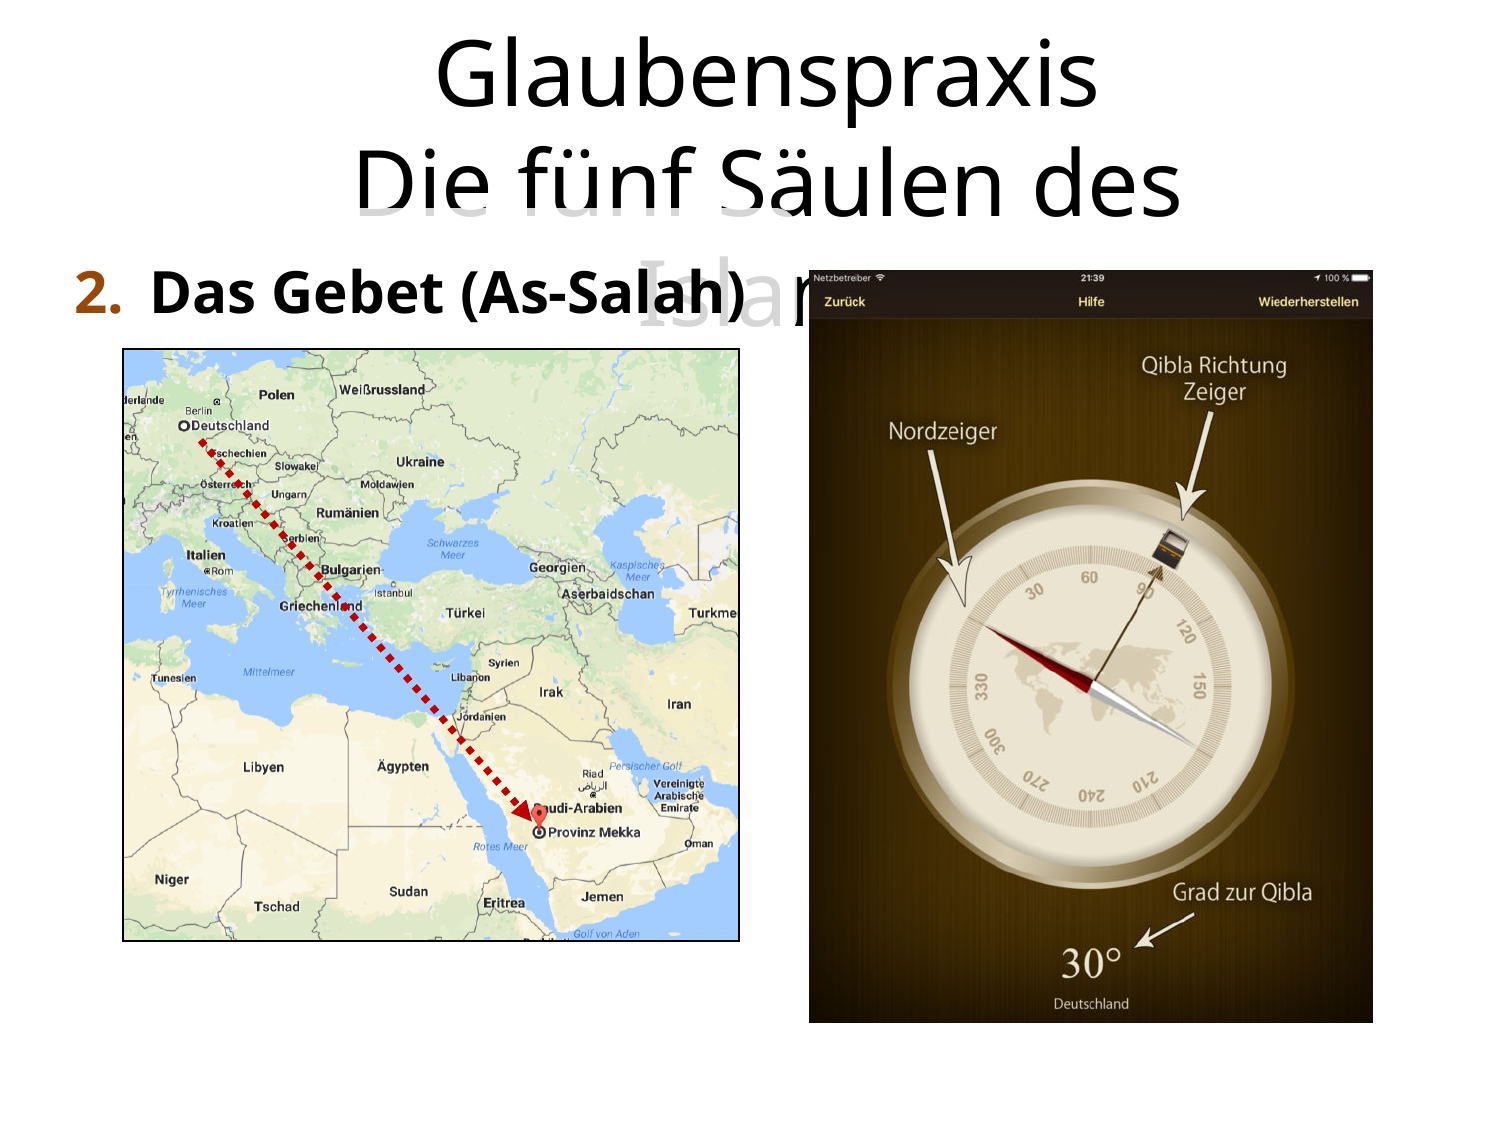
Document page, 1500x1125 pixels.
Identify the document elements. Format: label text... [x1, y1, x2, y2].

title Glaubenspraxis Die fünf Säulen des Islam [218, 7, 1317, 243]
text_box Das Gebet (As-Salah) [53, 208, 798, 338]
picture [809, 267, 1373, 1023]
picture [123, 349, 739, 941]
